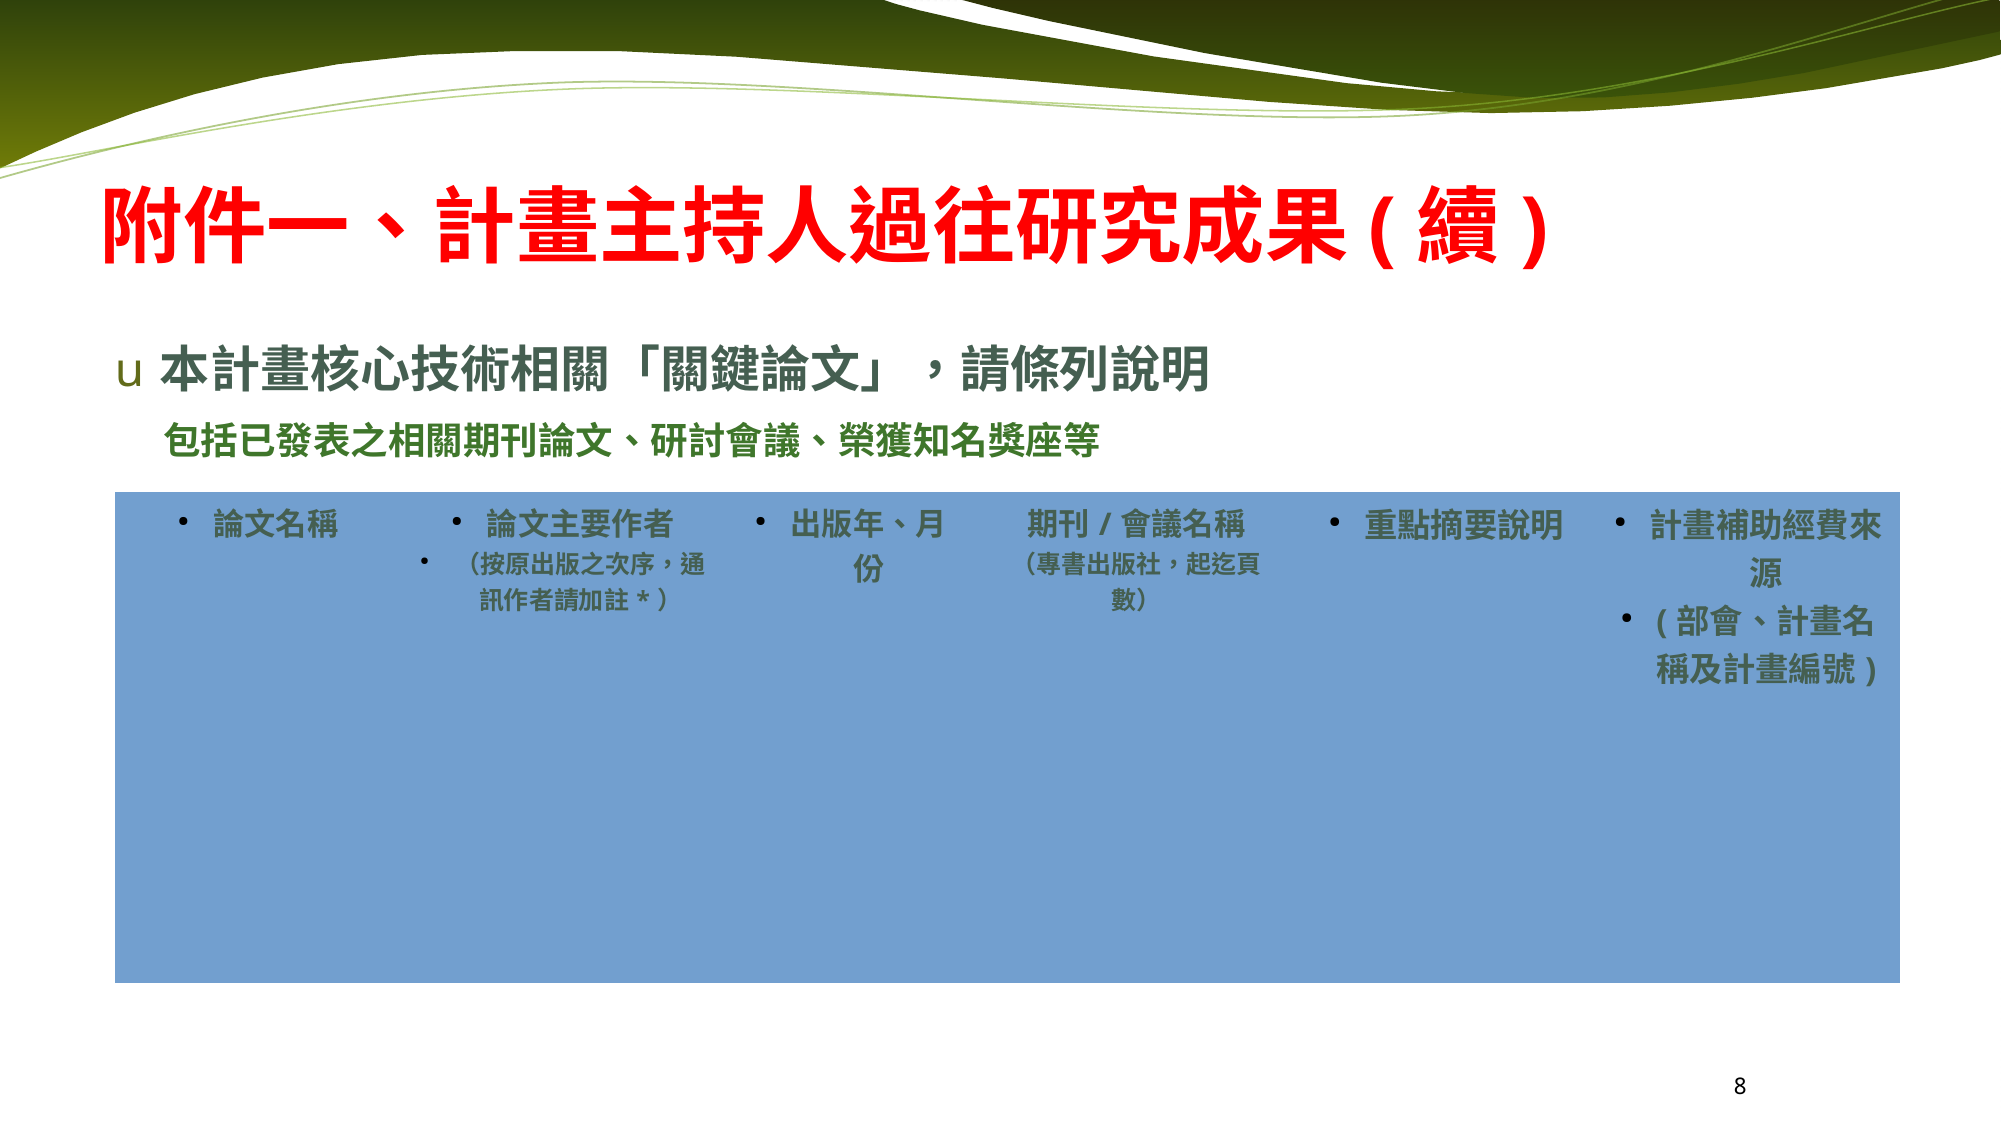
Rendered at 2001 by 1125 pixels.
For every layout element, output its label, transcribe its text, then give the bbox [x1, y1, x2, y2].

table_header 期刊/會議名稱 （專書出版社，起迄頁數） [977, 492, 1296, 699]
table_cell [115, 699, 401, 756]
table_cell [401, 926, 725, 983]
table_cell [977, 756, 1296, 813]
table_cell [725, 869, 977, 926]
table_cell [1296, 926, 1597, 983]
table_header 計畫補助經費來源 (部會、計畫名稱及計畫編號) [1597, 492, 1900, 699]
text_box <編號> [1733, 1042, 1900, 1103]
table_cell [401, 813, 725, 869]
table_cell [725, 699, 977, 756]
table_header 重點摘要說明 [1296, 492, 1597, 699]
table_cell [977, 926, 1296, 983]
table_cell [725, 813, 977, 869]
table_cell [977, 869, 1296, 926]
table_cell [401, 756, 725, 813]
table_cell [725, 926, 977, 983]
table_cell [401, 869, 725, 926]
table_header 論文名稱 [115, 492, 401, 699]
table_cell [1597, 813, 1900, 869]
table_cell [401, 699, 725, 756]
table_cell [115, 756, 401, 813]
table_cell [1597, 756, 1900, 813]
table_cell [977, 699, 1296, 756]
table_cell [1296, 869, 1597, 926]
table_cell [1296, 699, 1597, 756]
table_cell [1597, 926, 1900, 983]
table_cell [1296, 813, 1597, 869]
text_box 包括已發表之相關期刊論文、研討會議、榮獲知名獎座等 [148, 387, 1886, 470]
list 本計畫核心技術相關「關鍵論文」，請條列說明 [99, 300, 1935, 413]
table_cell [1597, 869, 1900, 926]
table_cell [1597, 699, 1900, 756]
table_cell [115, 813, 401, 869]
table_cell [725, 756, 977, 813]
title 附件一、計畫主持人過往研究成果(續) [99, 85, 1900, 274]
table_cell [977, 813, 1296, 869]
table_header 出版年、月份 [725, 492, 977, 699]
table_cell [115, 926, 401, 983]
table_cell [1296, 756, 1597, 813]
table_header 論文主要作者 （按原出版之次序，通訊作者請加註*） [401, 492, 725, 699]
table_cell [115, 869, 401, 926]
